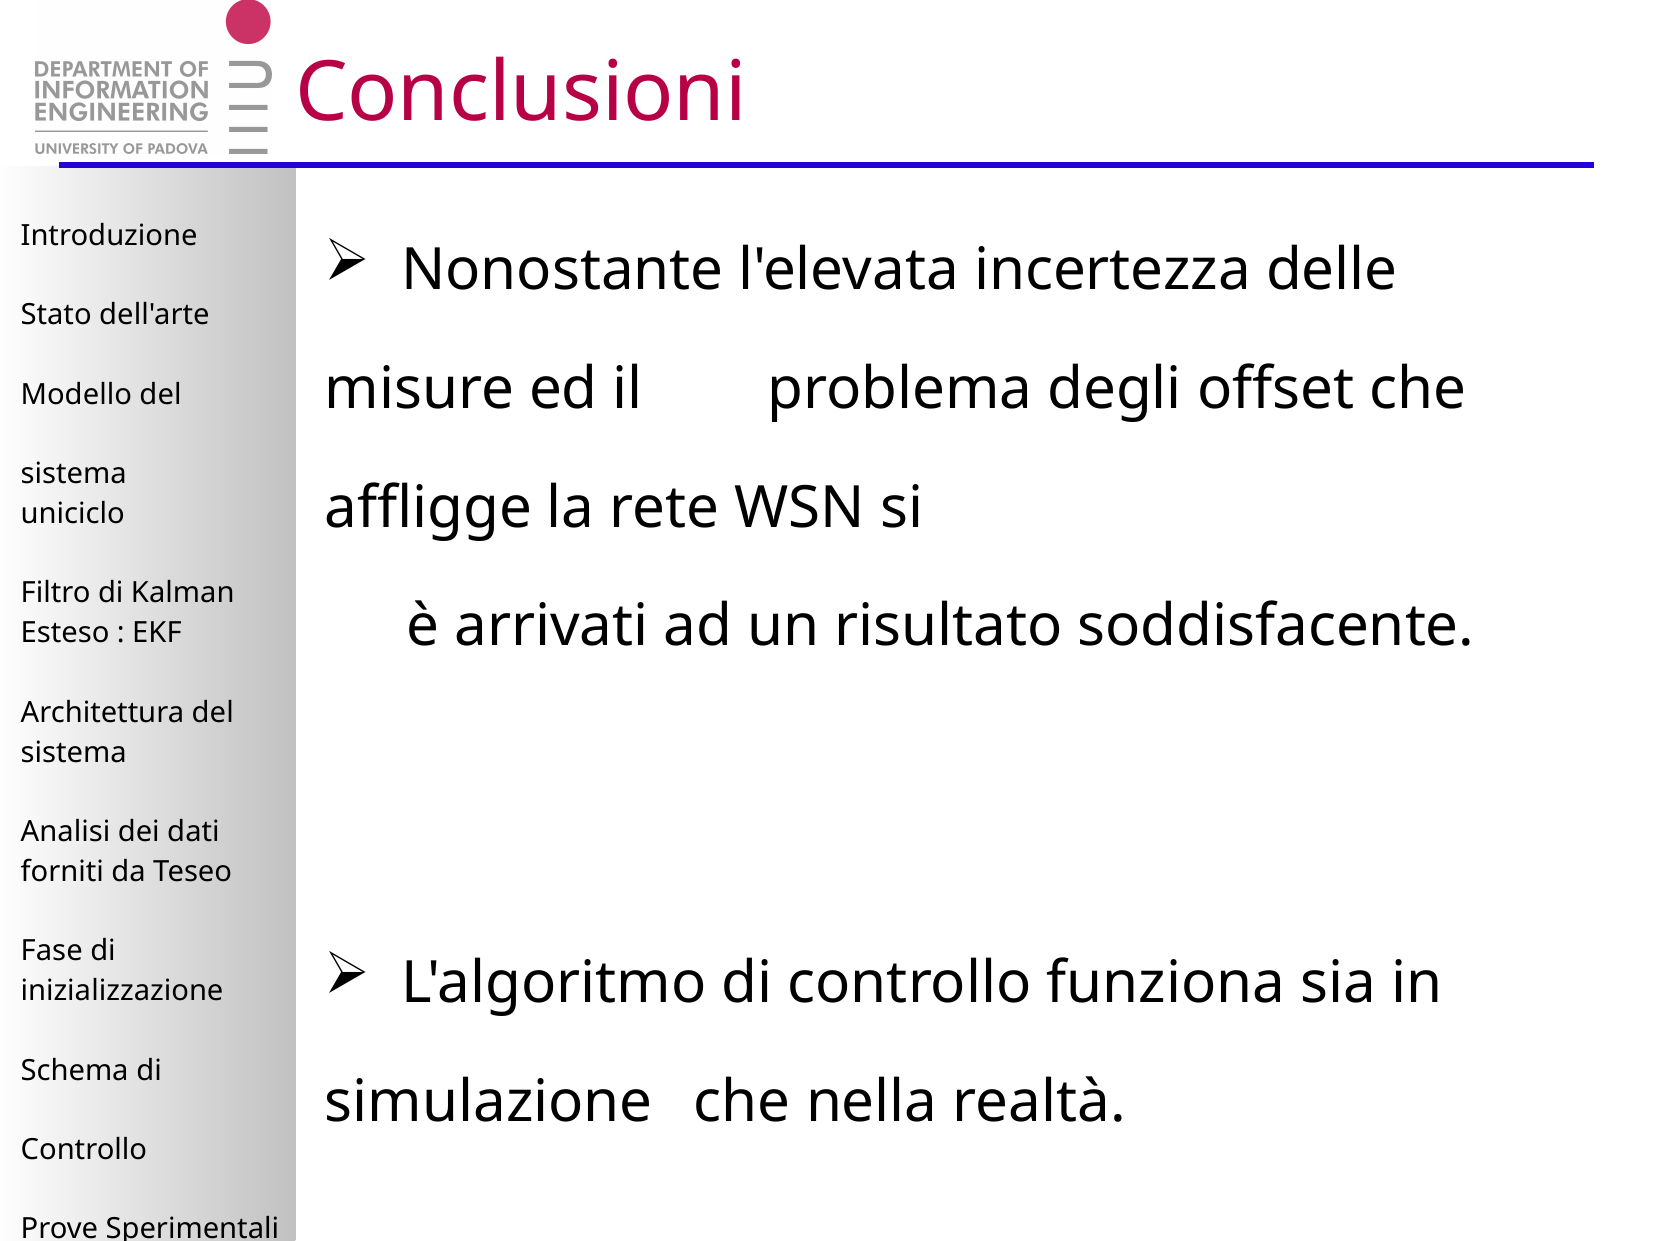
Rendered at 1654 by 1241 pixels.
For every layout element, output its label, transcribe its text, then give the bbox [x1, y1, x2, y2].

title Conclusioni [295, 29, 1536, 148]
text_box Introduzione Stato dell'arte Modello del sistema uniciclo Filtro di Kalman Esteso : EKF Architettura del sistema Analisi dei dati forniti da Teseo Fase di inizializzazione Schema di Controllo Prove Sperimentali Conclusioni Sviluppi futuri [5, 206, 302, 1211]
picture [35, 0, 272, 154]
subtitle Nonostante l'elevata incertezza delle misure ed il problema degli offset che affligge la rete WSN si è arrivati ad un risultato soddisfacente. L'algoritmo di controllo funziona sia in simulazione che nella realtà. [324, 318, 1595, 1007]
